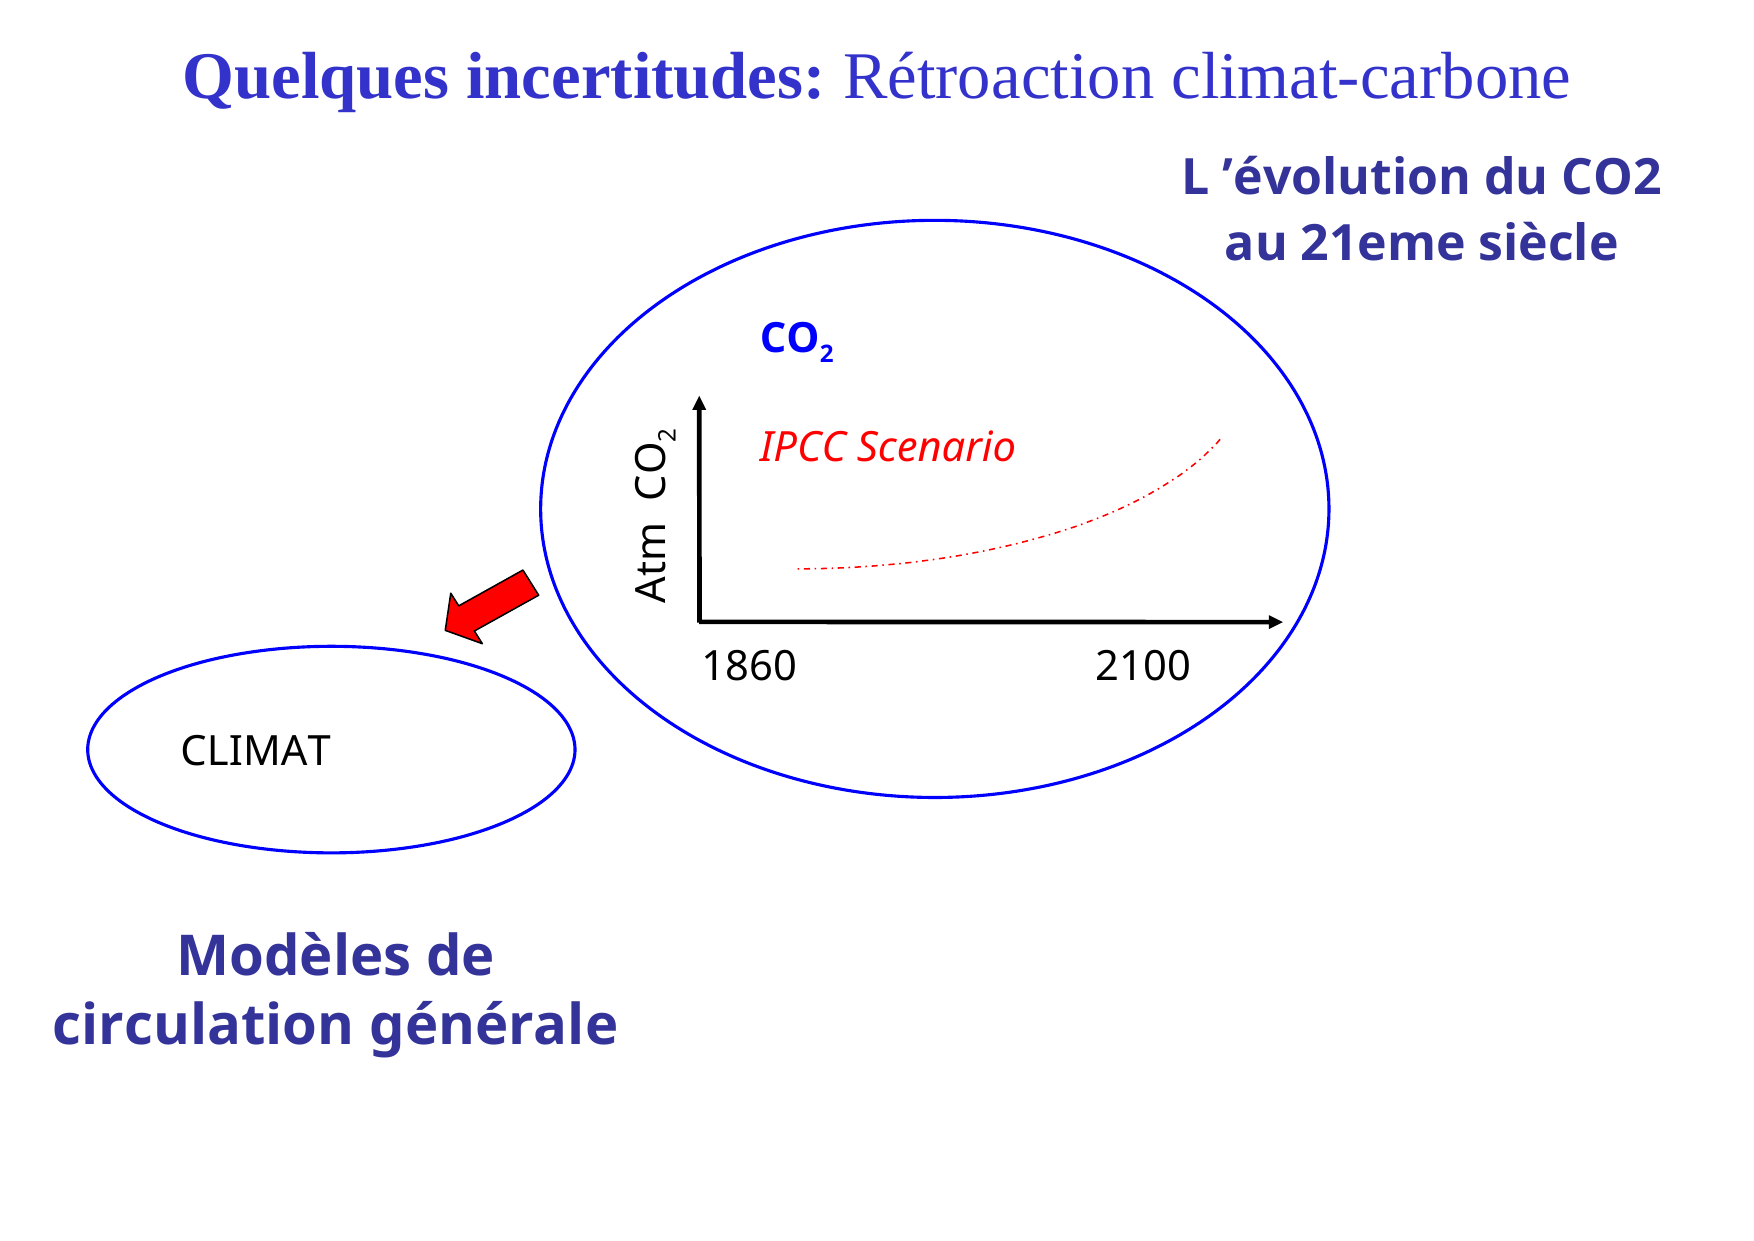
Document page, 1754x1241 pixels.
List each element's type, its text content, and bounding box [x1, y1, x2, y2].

text_box CLIMAT [165, 716, 575, 784]
text_box CO2 [745, 299, 1213, 372]
text_box 1860 [686, 632, 913, 699]
text_box 2100 [1080, 632, 1242, 699]
text_box Quelques incertitudes: Rétroaction climat-carbone [114, 35, 1642, 121]
text_box L ’évolution du CO2 au 21eme siècle [1166, 137, 1690, 284]
text_box [445, 570, 539, 644]
text_box Atm CO2 [612, 356, 685, 619]
text_box IPCC Scenario [745, 412, 1089, 480]
text_box Modèles de circulation générale [14, 912, 657, 1066]
